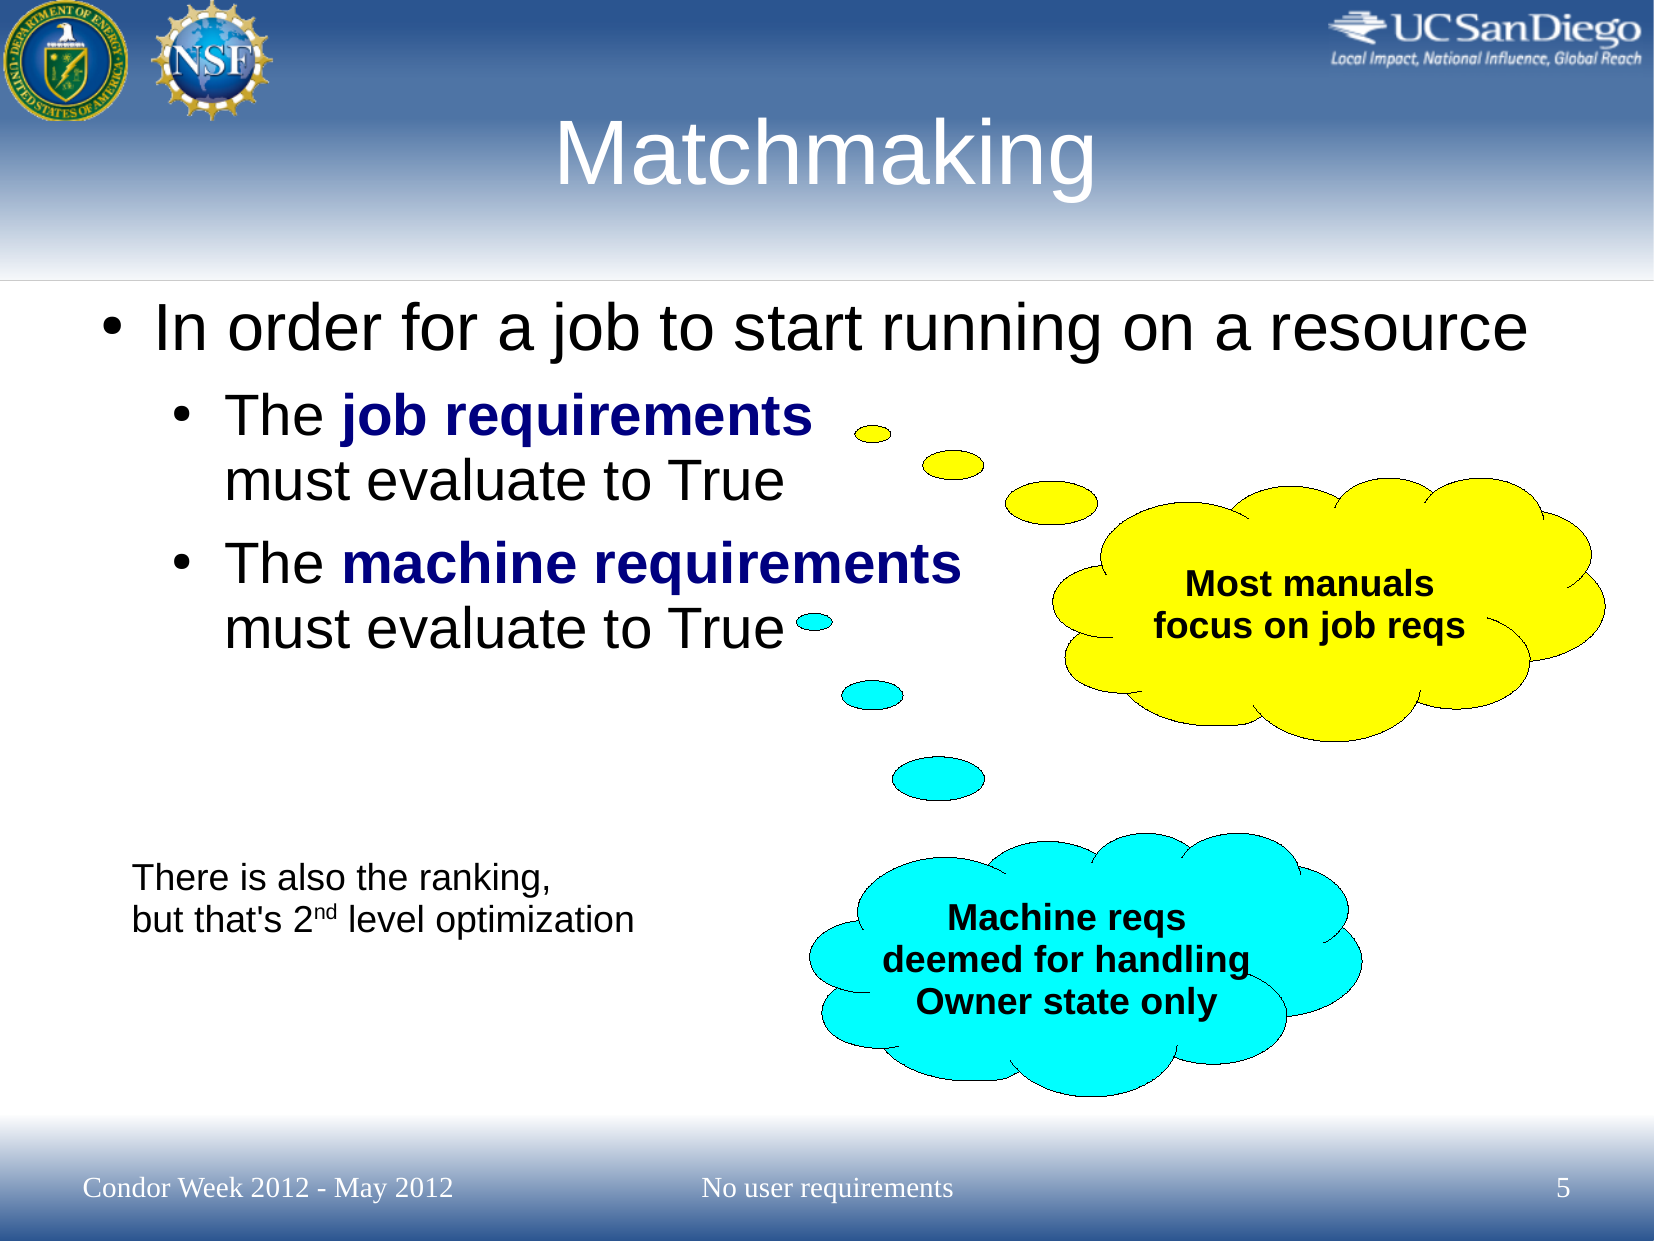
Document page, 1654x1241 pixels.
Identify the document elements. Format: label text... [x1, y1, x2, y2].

text_box There is also the ranking, but that's 2nd level optimization [116, 849, 650, 950]
text_box Most manuals focus on job reqs [922, 450, 984, 480]
list In order for a job to start running on a resource The job requirements must evaluate to True The machine requirements must evaluate to True [82, 290, 1571, 1109]
text_box Most manuals focus on job reqs [1052, 478, 1606, 742]
text_box Most manuals focus on job reqs [1005, 481, 1098, 525]
text_box Machine reqs deemed for handling Owner state only [892, 756, 985, 801]
text_box Machine reqs deemed for handling Owner state only [841, 680, 904, 710]
title Matchmaking [82, 56, 1571, 250]
picture [0, 0, 1654, 288]
text_box Most manuals focus on job reqs [854, 425, 891, 443]
text_box Machine reqs deemed for handling Owner state only [809, 833, 1363, 1097]
